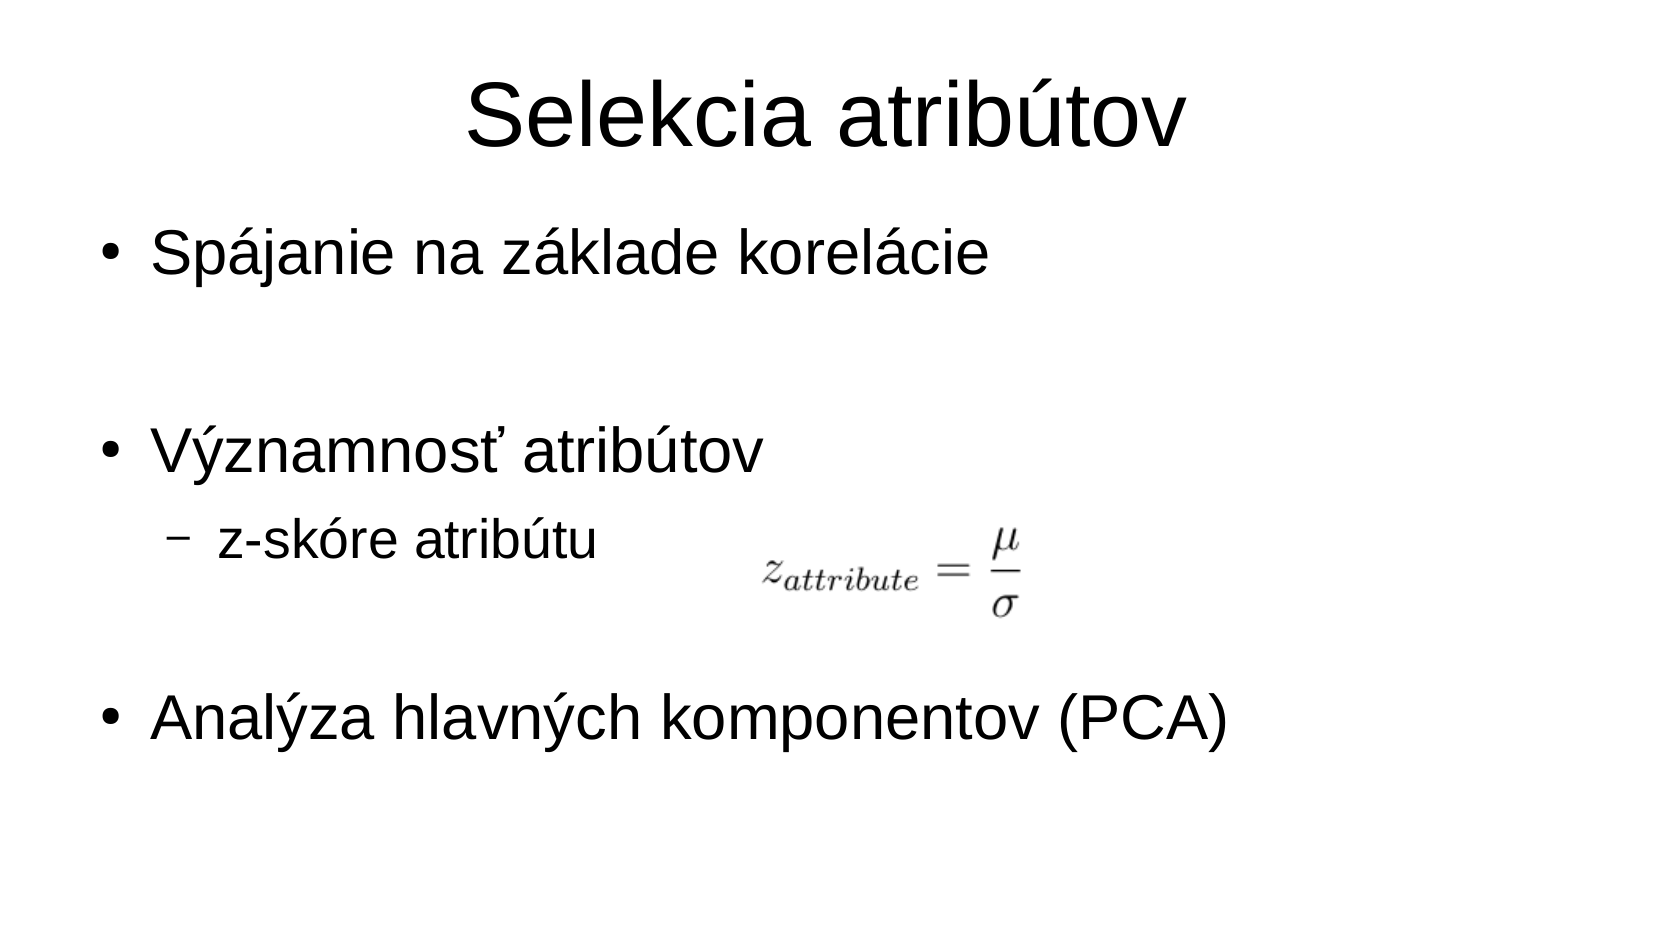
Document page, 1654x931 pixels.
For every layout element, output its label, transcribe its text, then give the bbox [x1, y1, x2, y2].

picture [720, 519, 1096, 642]
title Selekcia atribútov [82, 37, 1571, 193]
list Spájanie na základe korelácie Významnosť atribútov z-skóre atribútu Analýza hlavných komponentov (PCA) [82, 217, 1571, 758]
